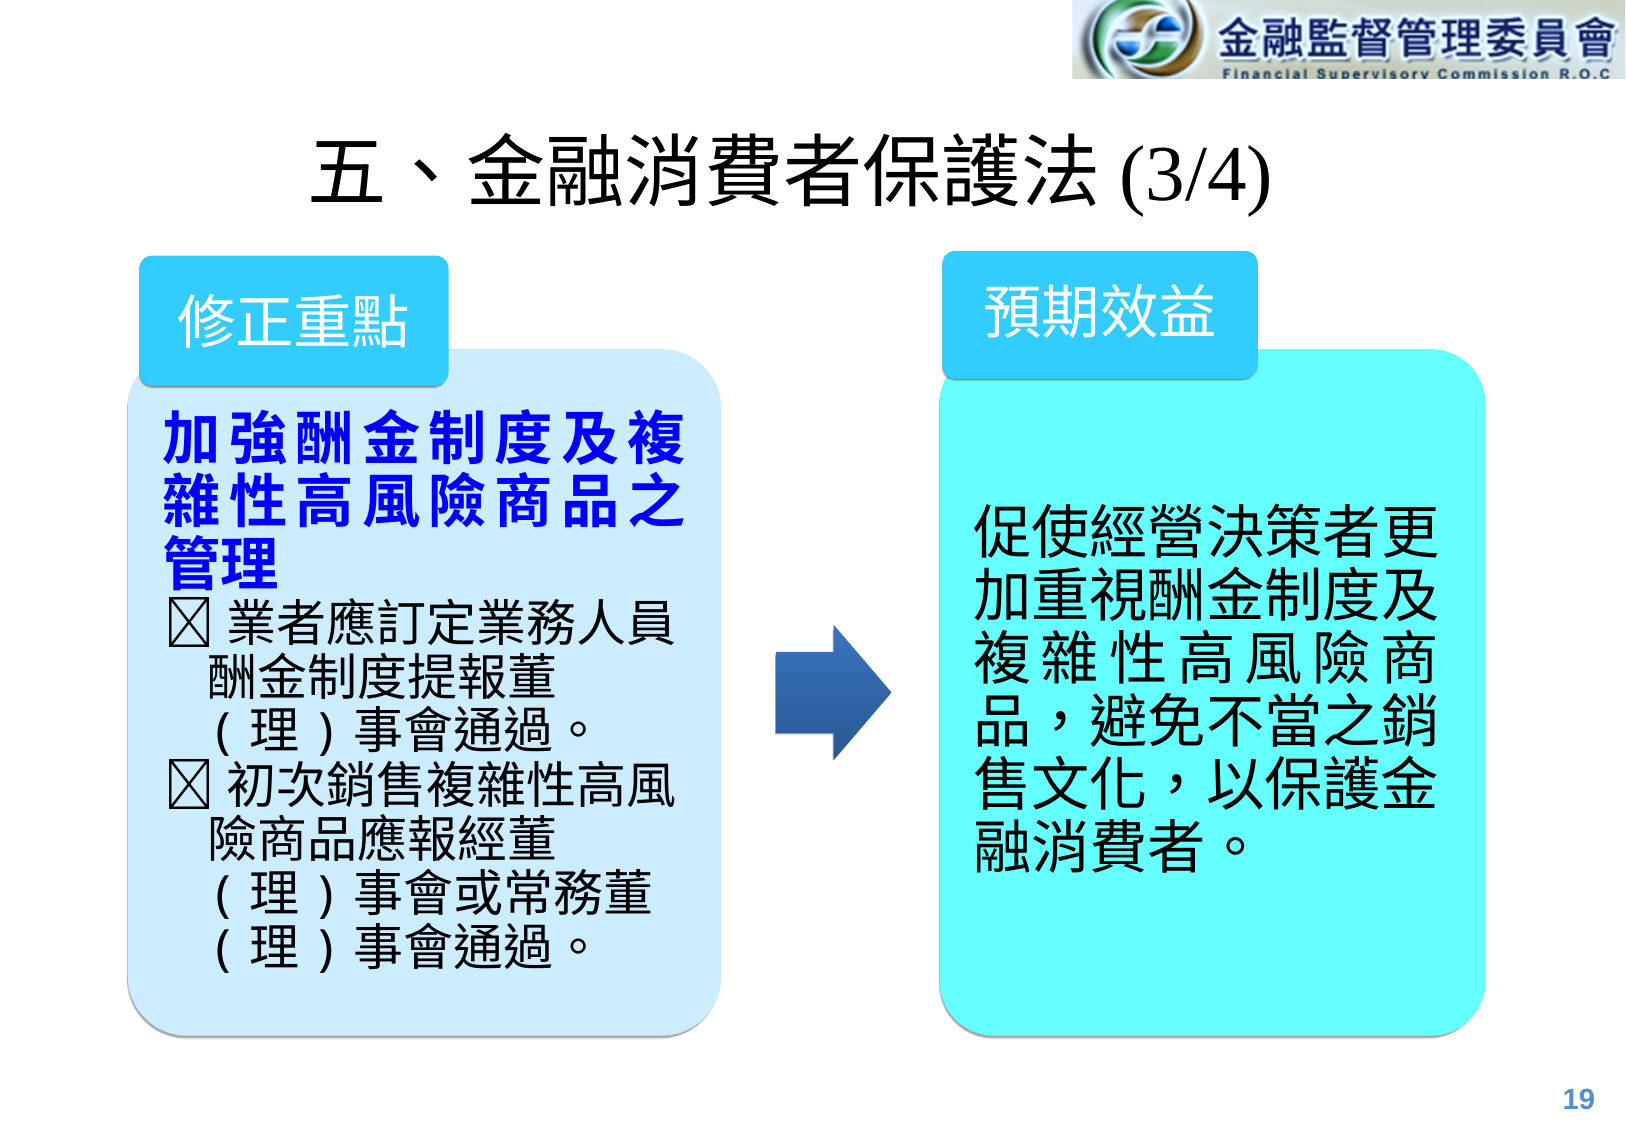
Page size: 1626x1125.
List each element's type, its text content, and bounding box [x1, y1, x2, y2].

text_box [775, 624, 892, 761]
text_box 預期效益 [946, 255, 1254, 375]
text_box 五、金融消費者保護法(3/4) [293, 114, 1332, 224]
text_box [942, 250, 1258, 379]
text_box 促使經營決策者更加重視酬金制度及複雜性高風險商品，避免不當之銷售文化，以保護金融消費者。 [939, 349, 1486, 1036]
text_box 加強酬金制度及複雜性高風險商品之管理 業者應訂定業務人員酬金制度提報董(理)事會通過。 初次銷售複雜性高風險商品應報經董(理)事會或常務董(理)事會通過。 [127, 349, 722, 1036]
text_box [139, 255, 449, 386]
text_box 修正重點 [143, 259, 445, 382]
text_box 19 [1533, 1071, 1625, 1125]
